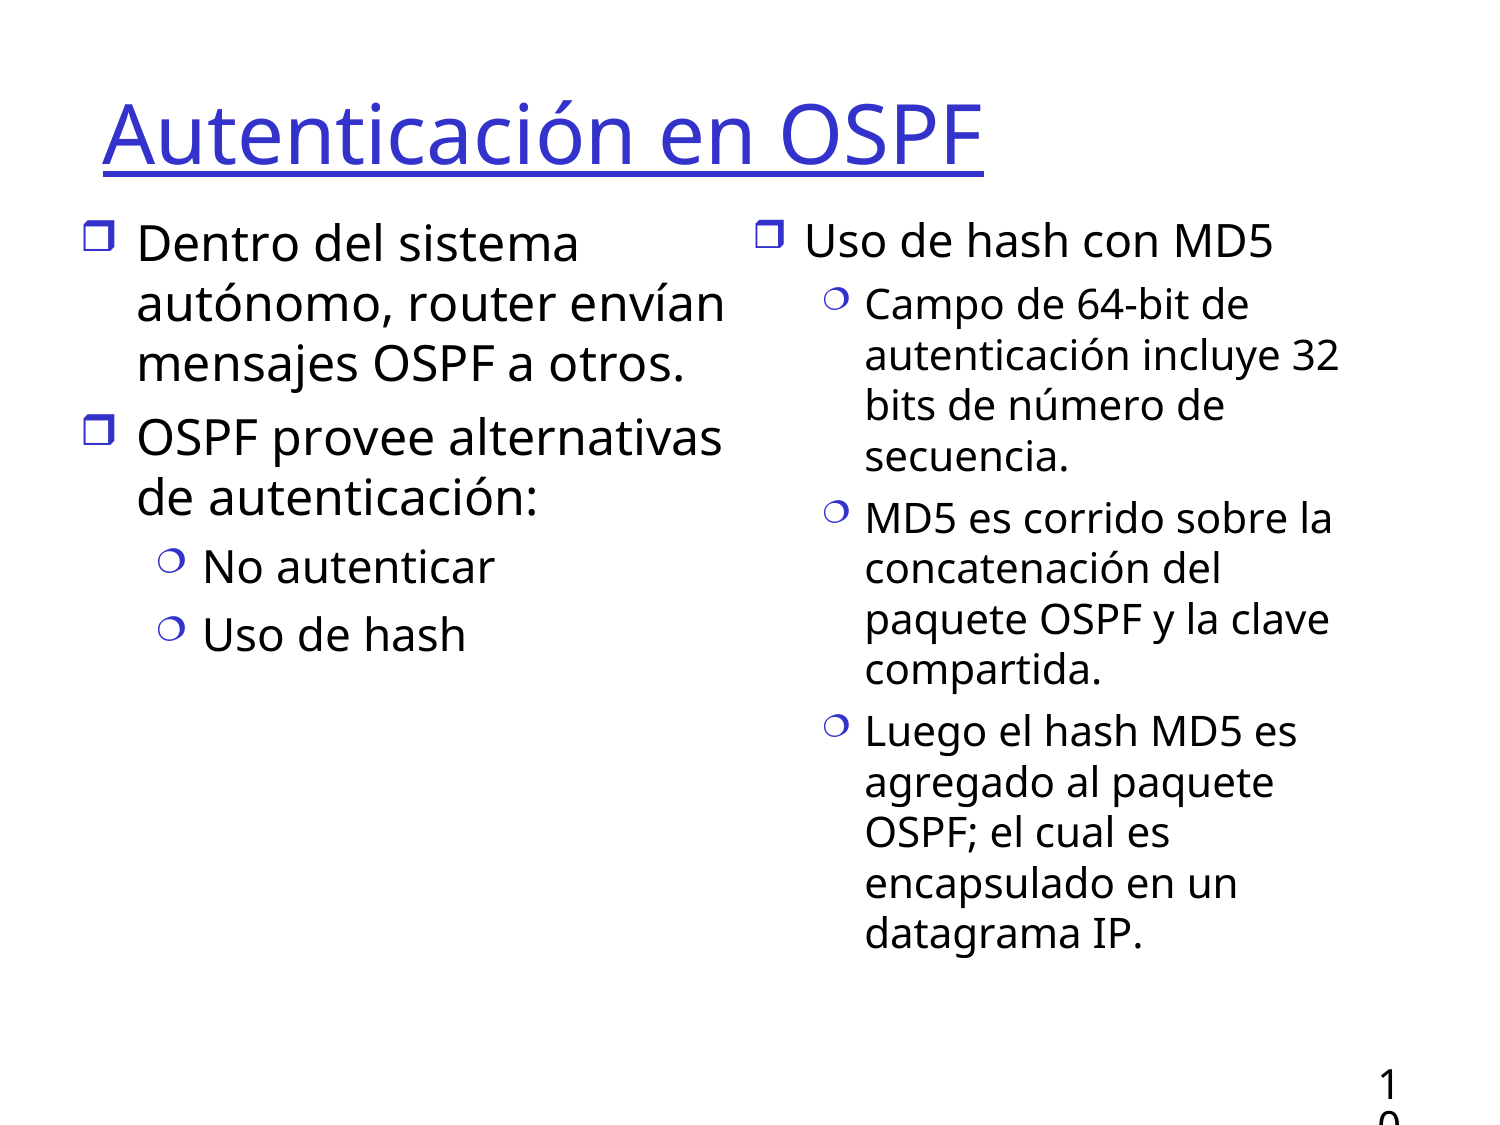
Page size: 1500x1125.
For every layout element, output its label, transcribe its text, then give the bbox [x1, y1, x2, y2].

list Dentro del sistema autónomo, router envían mensajes OSPF a otros. OSPF provee alternativas de autenticación: No autenticar Uso de hash [65, 203, 751, 1021]
title Autenticación en OSPF [87, 37, 1363, 203]
list Uso de hash con MD5 Campo de 64-bit de autenticación incluye 32 bits de número de secuencia. MD5 es corrido sobre la concatenación del paquete OSPF y la clave compartida. Luego el hash MD5 es agregado al paquete OSPF; el cual es encapsulado en un datagrama IP. [737, 203, 1409, 966]
